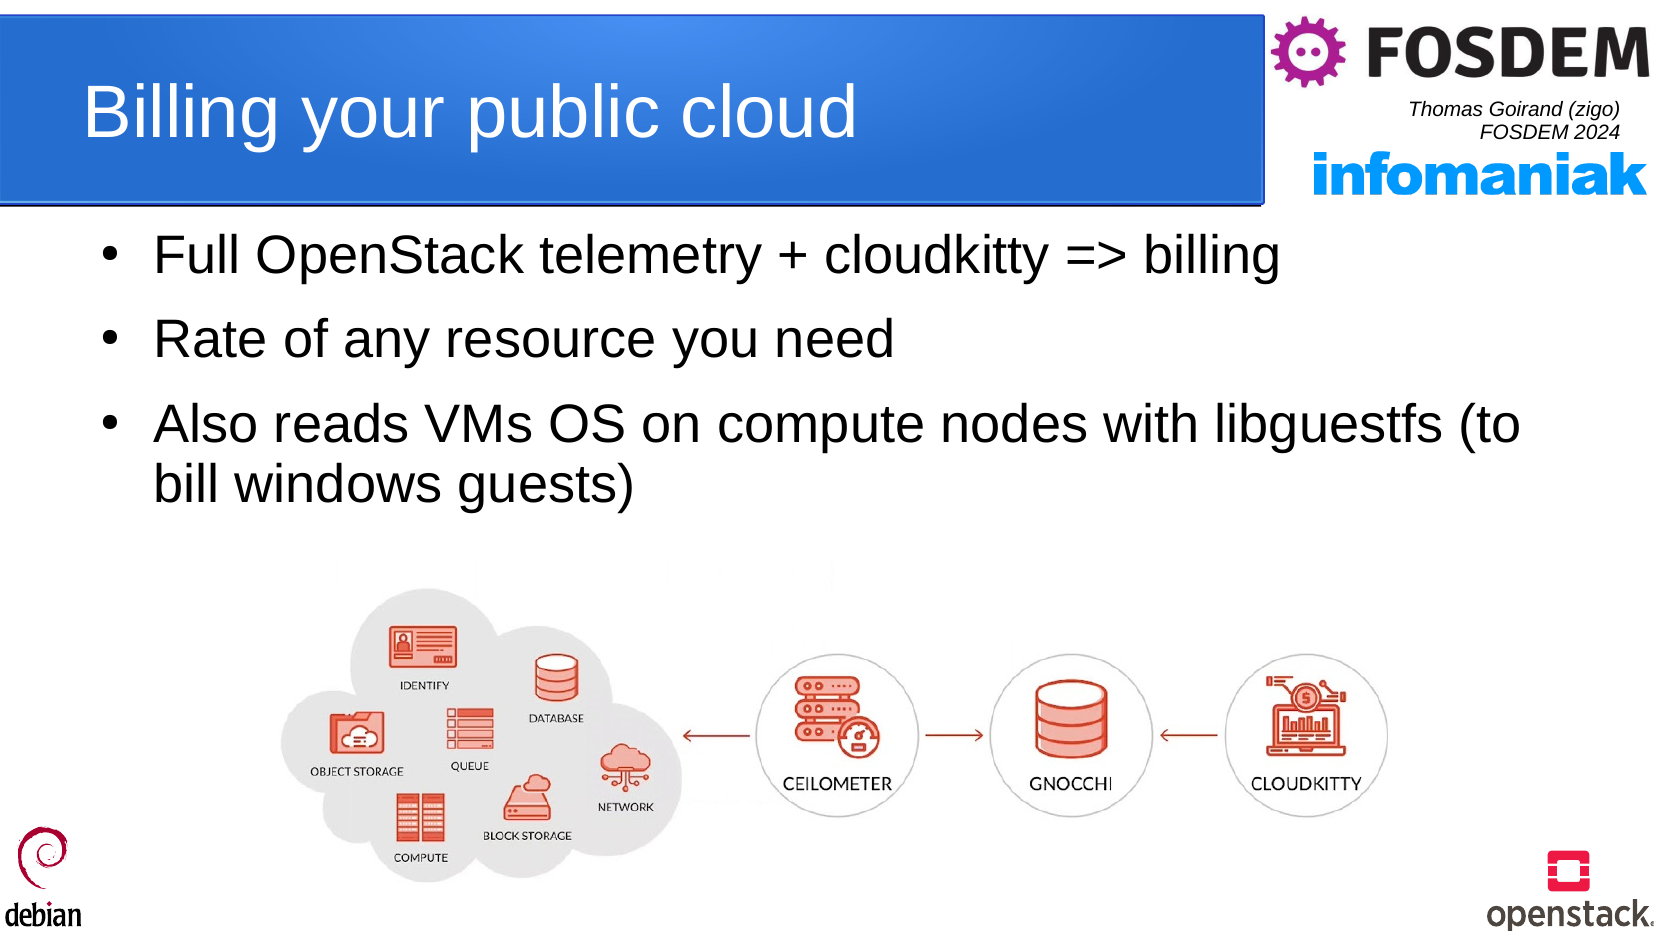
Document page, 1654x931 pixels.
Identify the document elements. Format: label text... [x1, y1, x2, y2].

picture [1269, 14, 1651, 90]
list Full OpenStack telemetry + cloudkitty => billing Rate of any resource you need Also reads VMs OS on compute nodes with libguestfs (to bill windows guests) [82, 224, 1591, 764]
title Billing your public cloud [82, 35, 1235, 189]
picture [1314, 151, 1647, 195]
picture [270, 764, 1396, 901]
